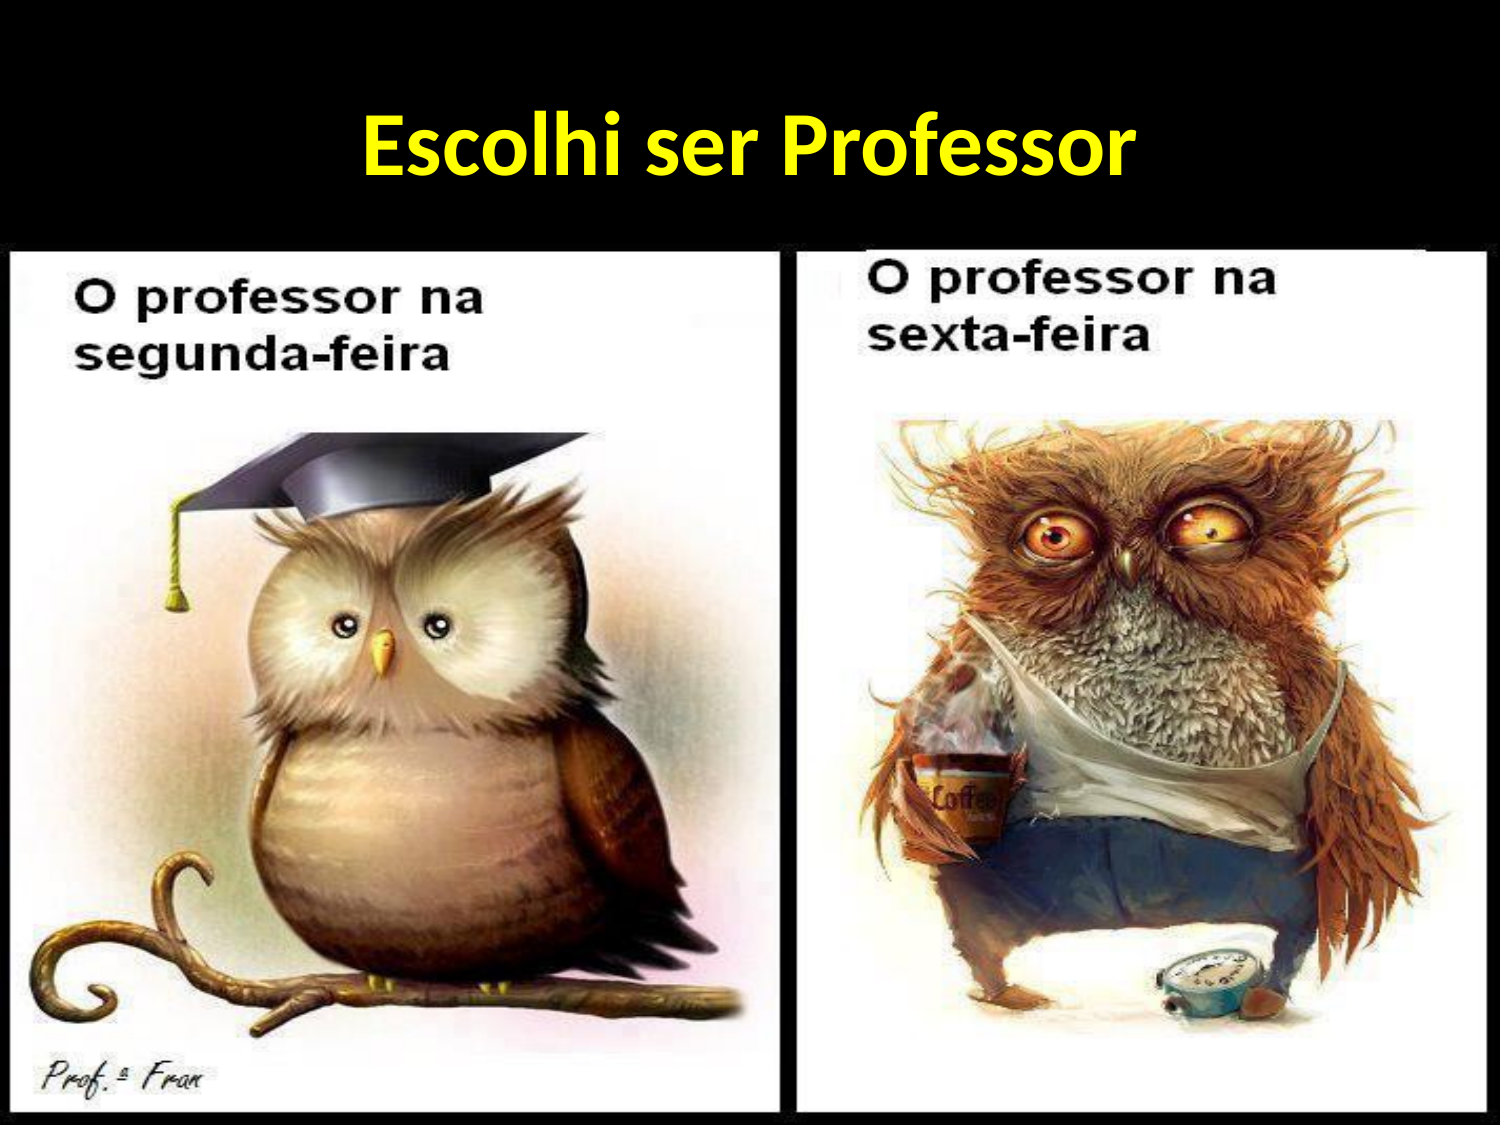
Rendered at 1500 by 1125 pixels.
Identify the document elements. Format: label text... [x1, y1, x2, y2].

title Escolhi ser Professor [75, 45, 1425, 233]
picture [0, 243, 1500, 1125]
